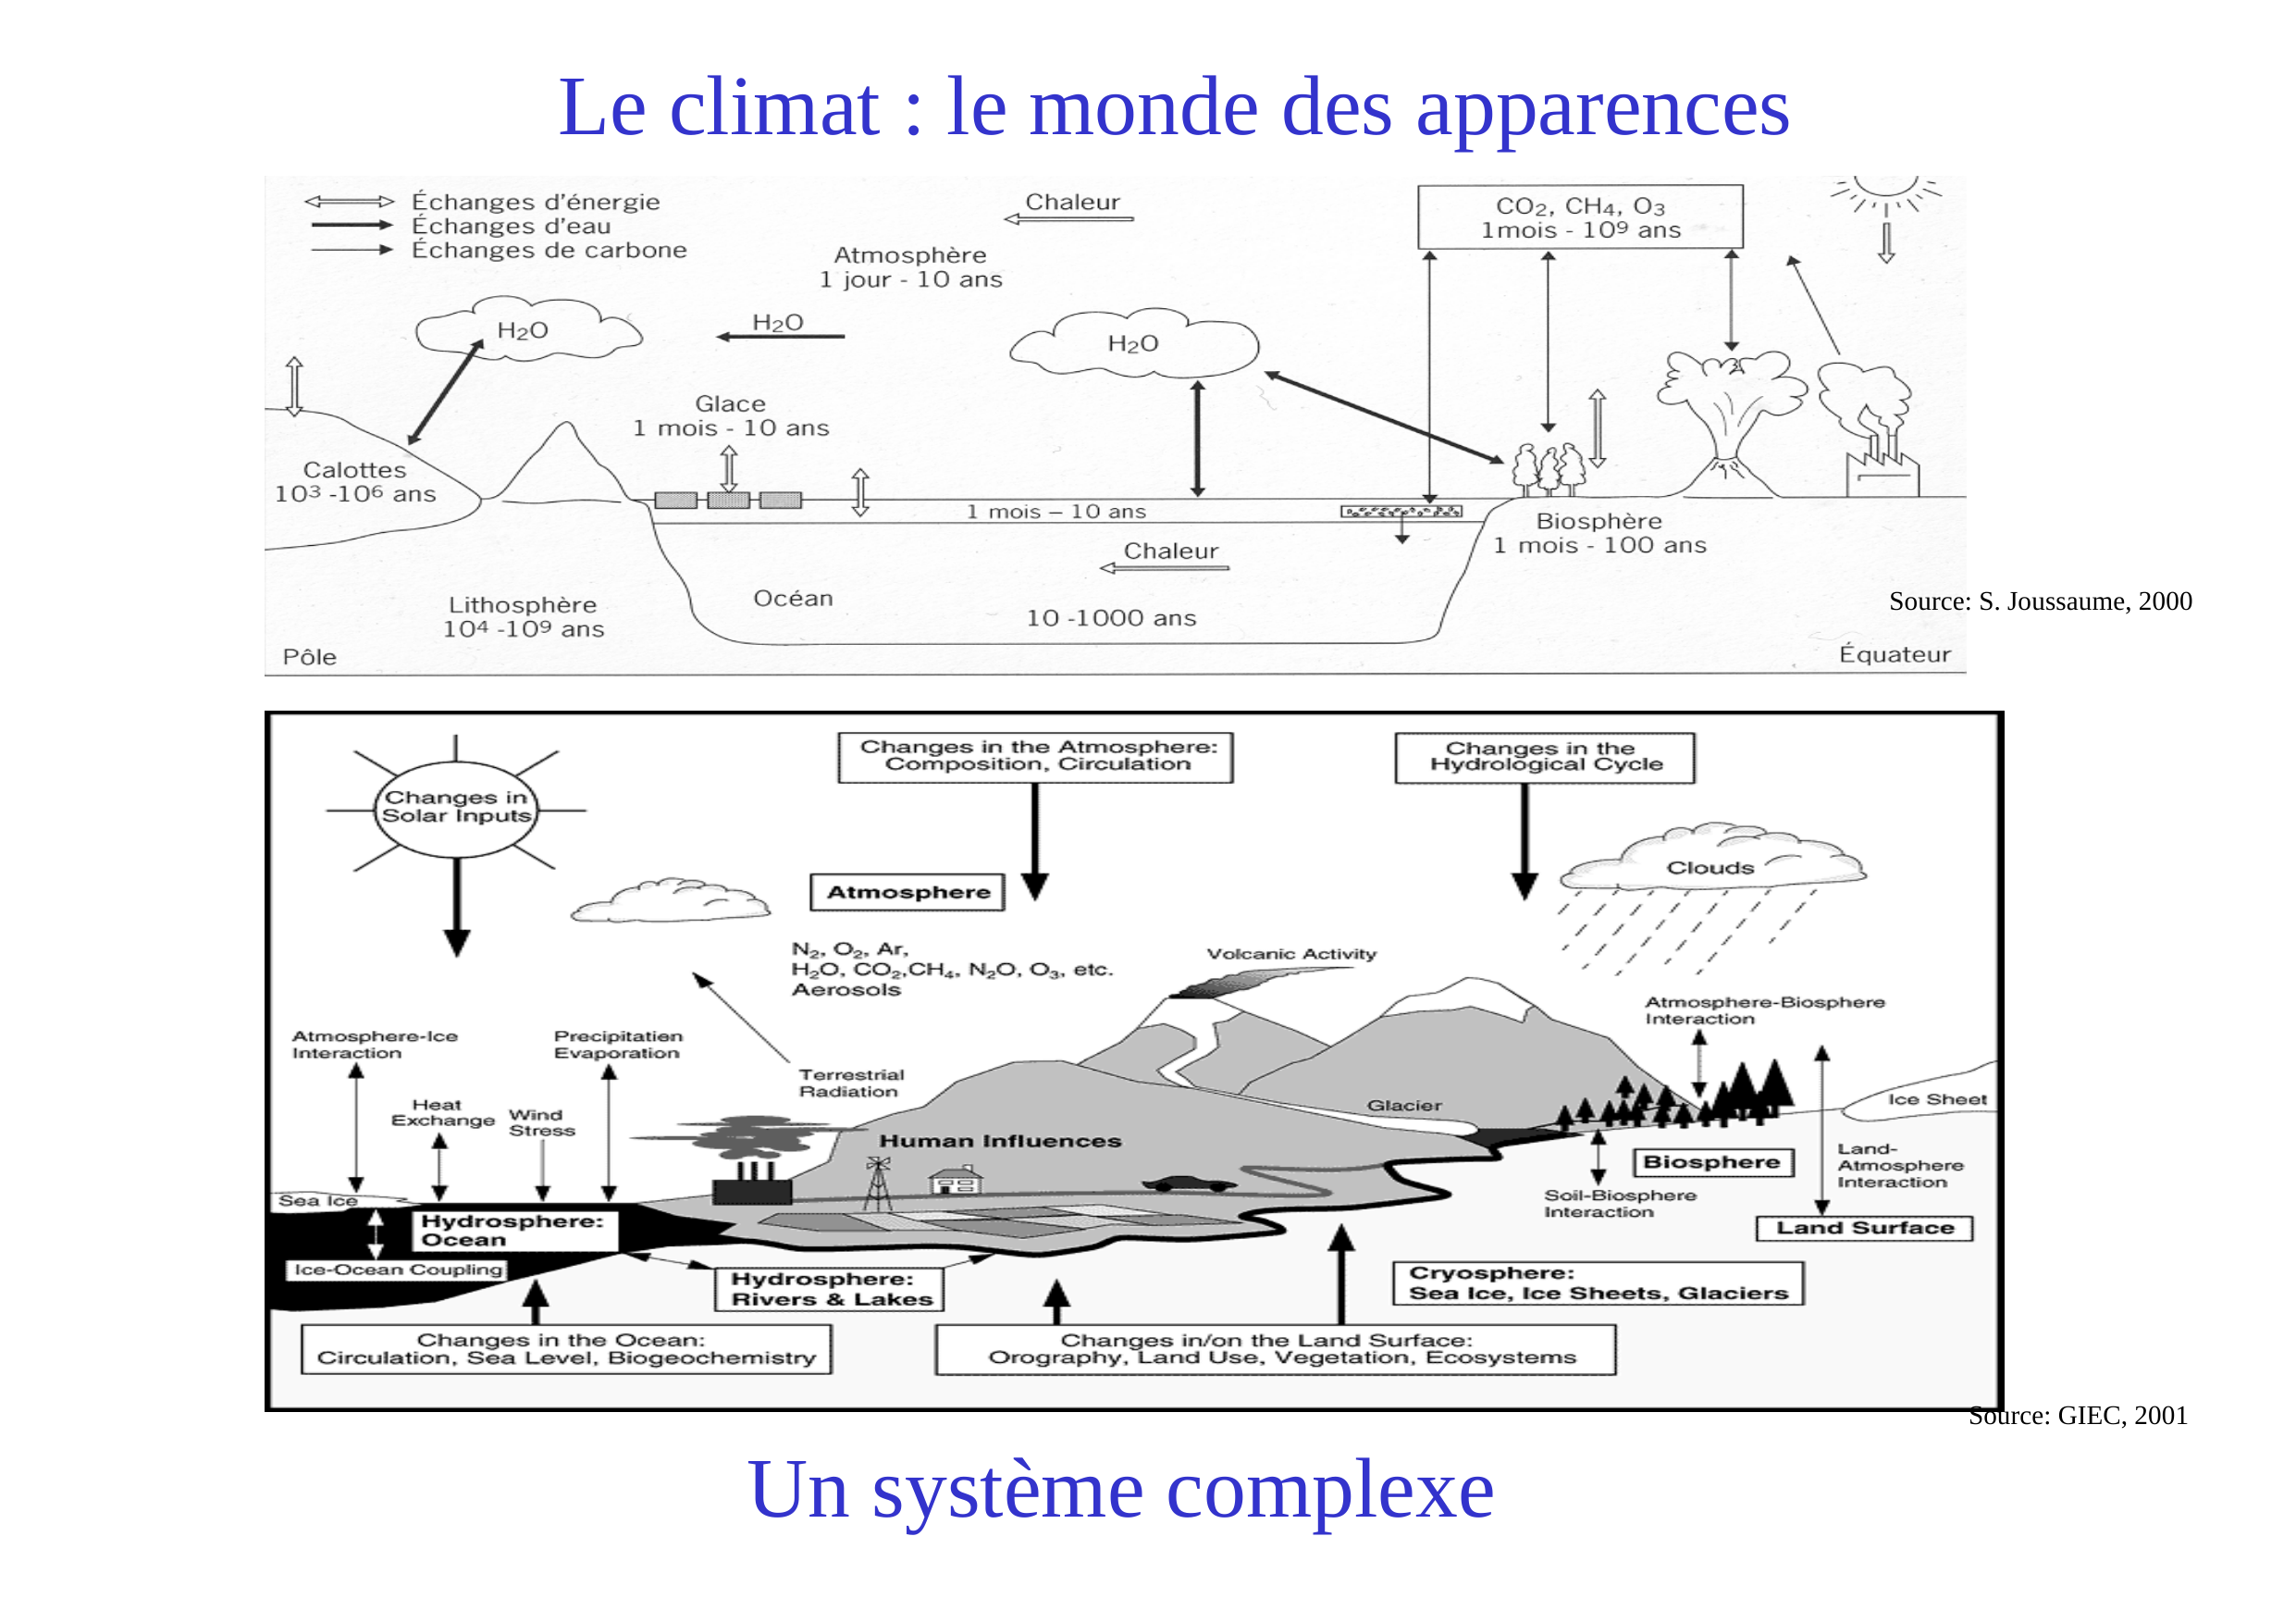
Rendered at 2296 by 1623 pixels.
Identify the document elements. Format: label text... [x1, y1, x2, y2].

picture [265, 176, 1967, 676]
title Un système complexe [254, 1414, 1990, 1569]
picture [265, 711, 2005, 1412]
text_box Source: GIEC, 2001 [1501, 1395, 2203, 1459]
text_box Source: S. Joussaume, 2000 [1586, 581, 2207, 645]
title Le climat : le monde des apparences [309, 31, 2044, 187]
